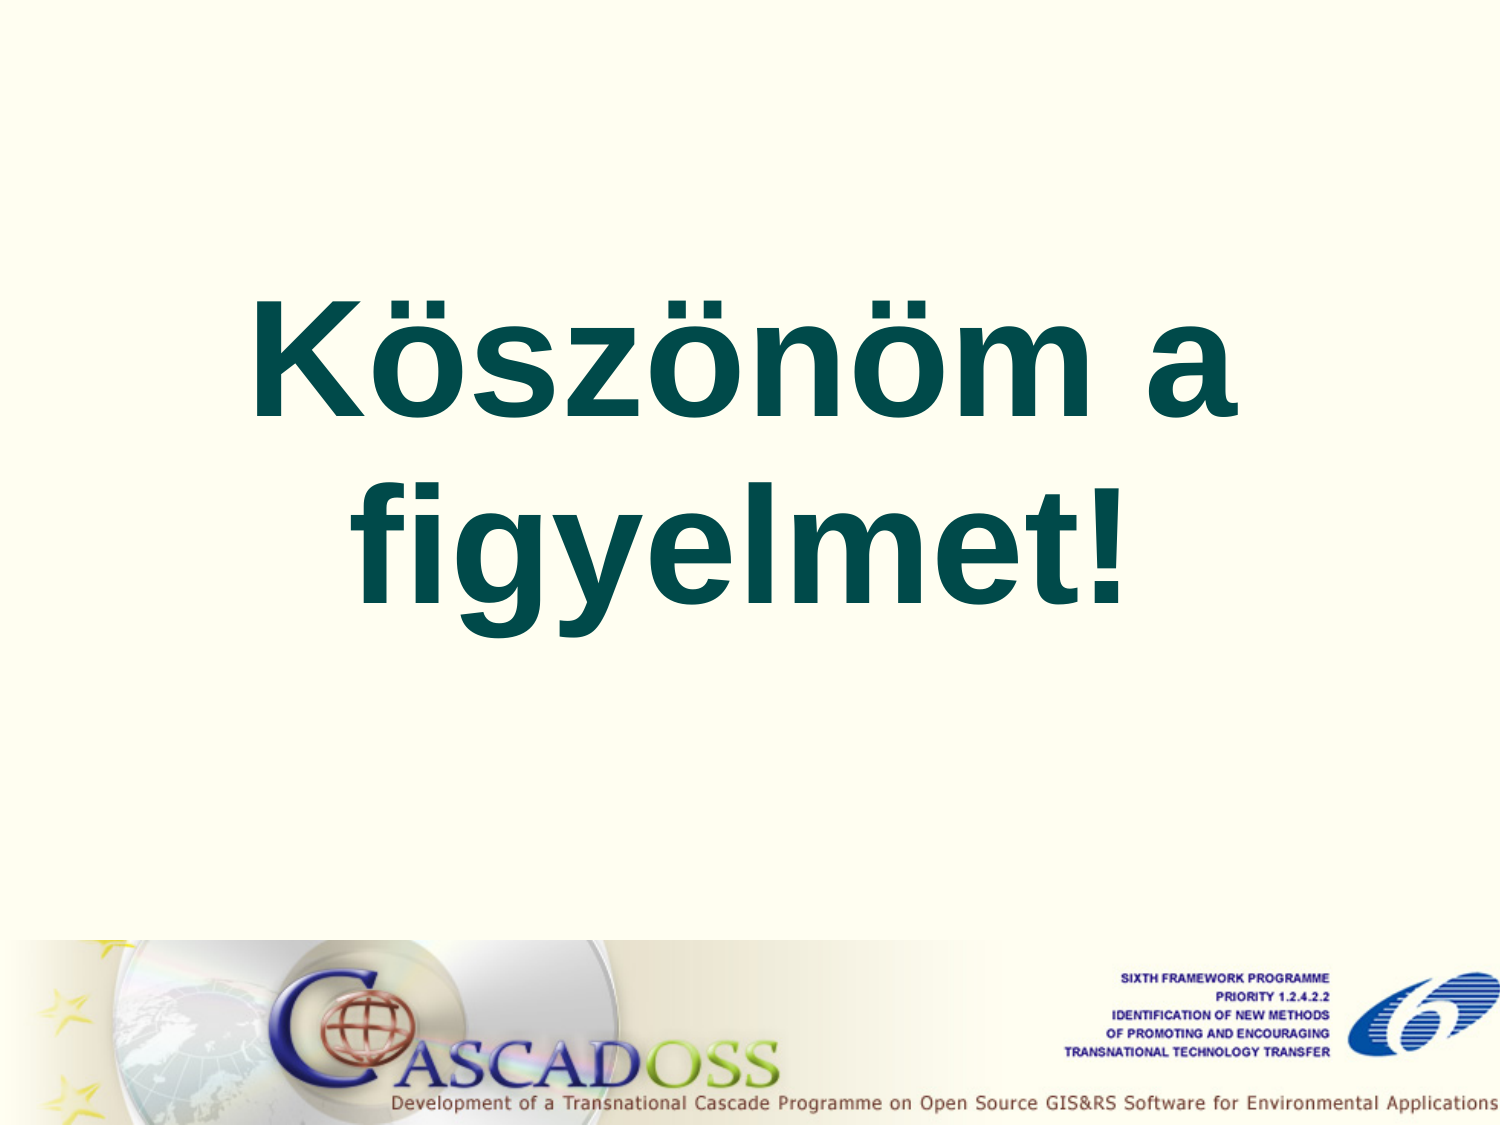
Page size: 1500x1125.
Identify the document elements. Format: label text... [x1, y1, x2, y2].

title Köszönöm a figyelmet! [67, 265, 1418, 639]
picture [0, 940, 1500, 1125]
